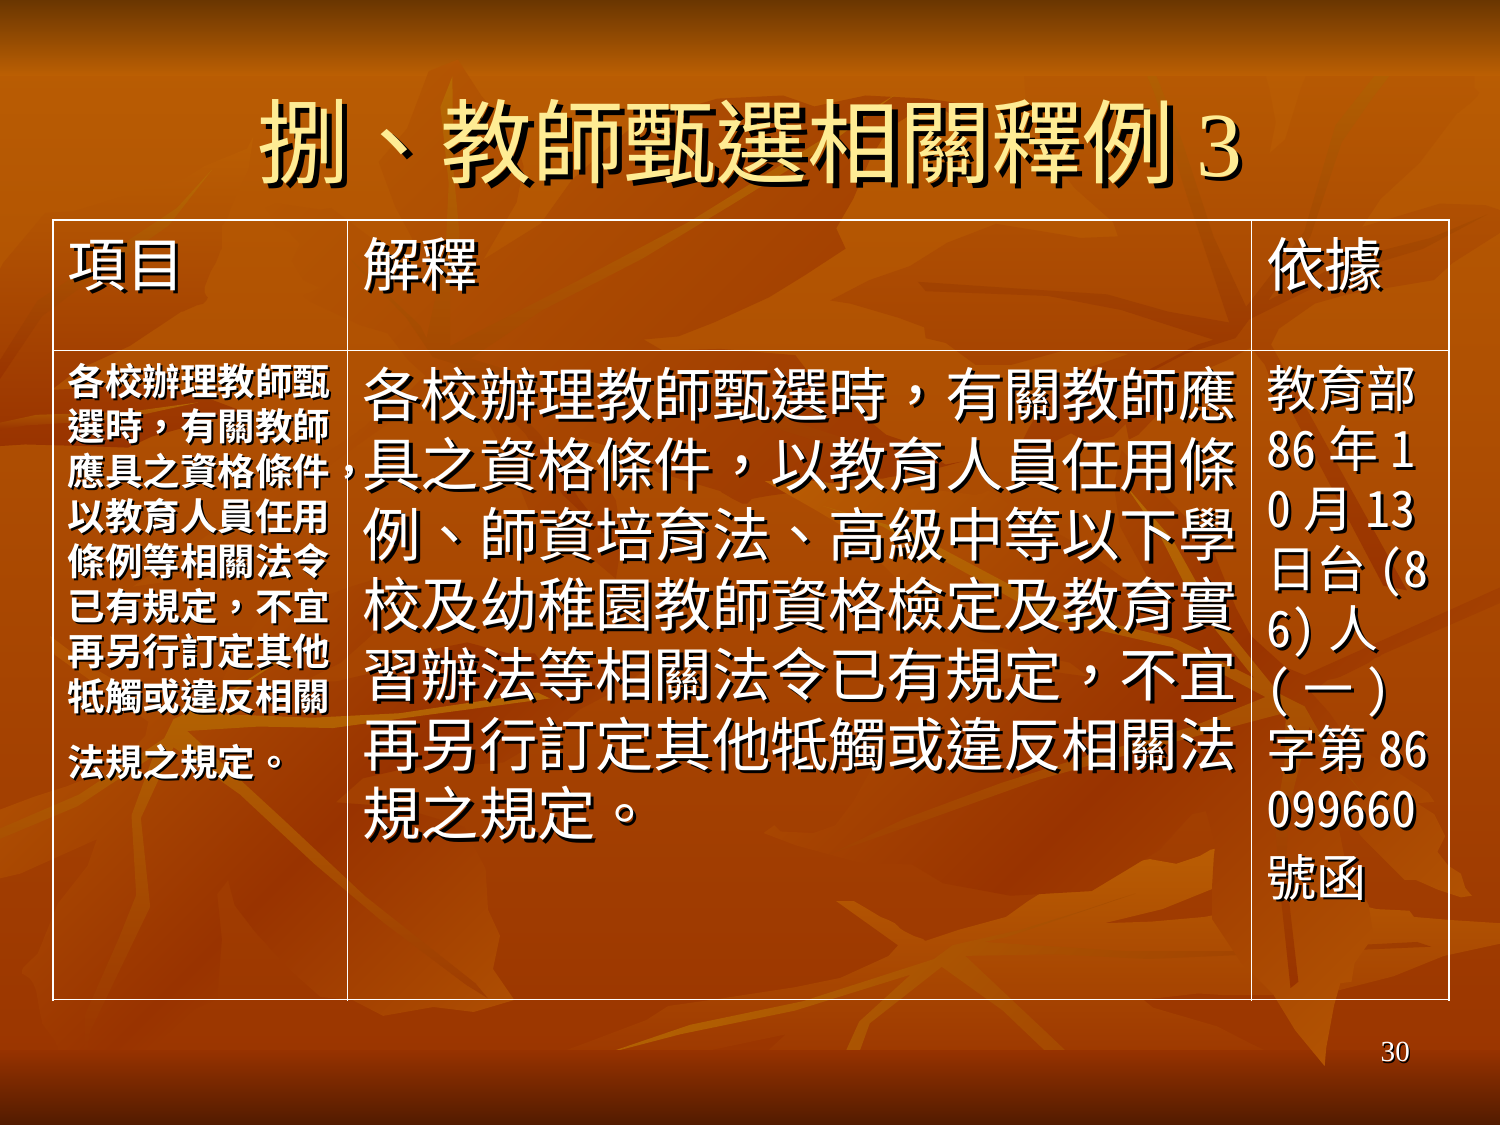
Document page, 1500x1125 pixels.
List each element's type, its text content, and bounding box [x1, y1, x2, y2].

title 捌、教師甄選相關釋例3 [75, 45, 1426, 219]
table_cell 教育部86年10月13日台(86)人(一)字第86099660號函 [1252, 351, 1448, 999]
table_cell 各校辦理教師甄選時，有關教師應具之資格條件，以教育人員任用條例等相關法令已有規定，不宜再另行訂定其他牴觸或違反相關法規之規定。 [54, 351, 347, 999]
table_cell 各校辦理教師甄選時，有關教師應具之資格條件，以教育人員任用條例、師資培育法、高級中等以下學校及幼稚園教師資格檢定及教育實習辦法等相關法令已有規定，不宜再另行訂定其他牴觸或違反相關法規之規定。 [348, 351, 1251, 999]
table_header 依據 [1252, 221, 1448, 350]
table_header 解釋 [348, 221, 1251, 350]
table_header 項目 [54, 221, 347, 350]
